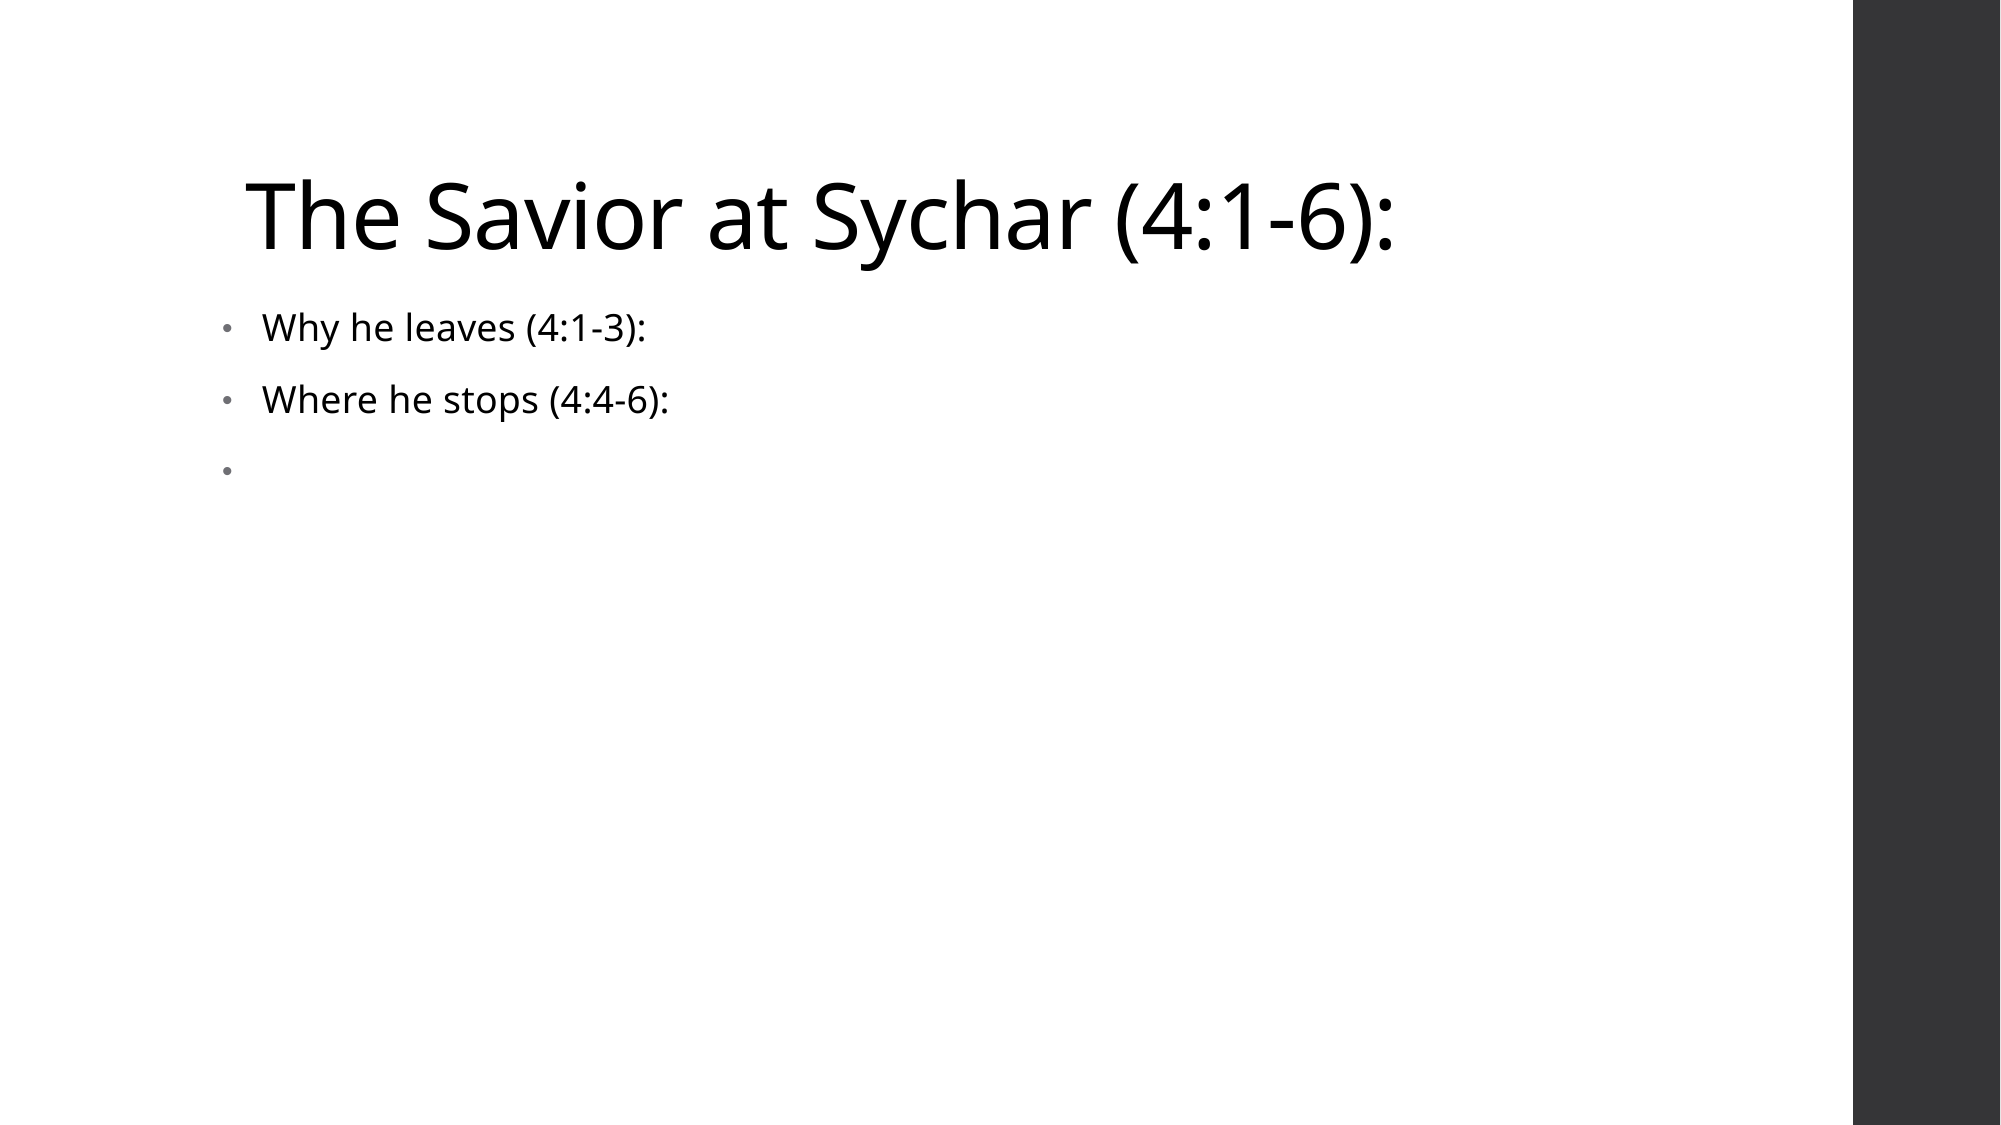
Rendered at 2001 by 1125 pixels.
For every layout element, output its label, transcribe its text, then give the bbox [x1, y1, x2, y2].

list Why he leaves (4:1-3): Where he stops (4:4-6): [206, 299, 1617, 1014]
title The Savior at Sychar (4:1-6): [206, 60, 1797, 278]
